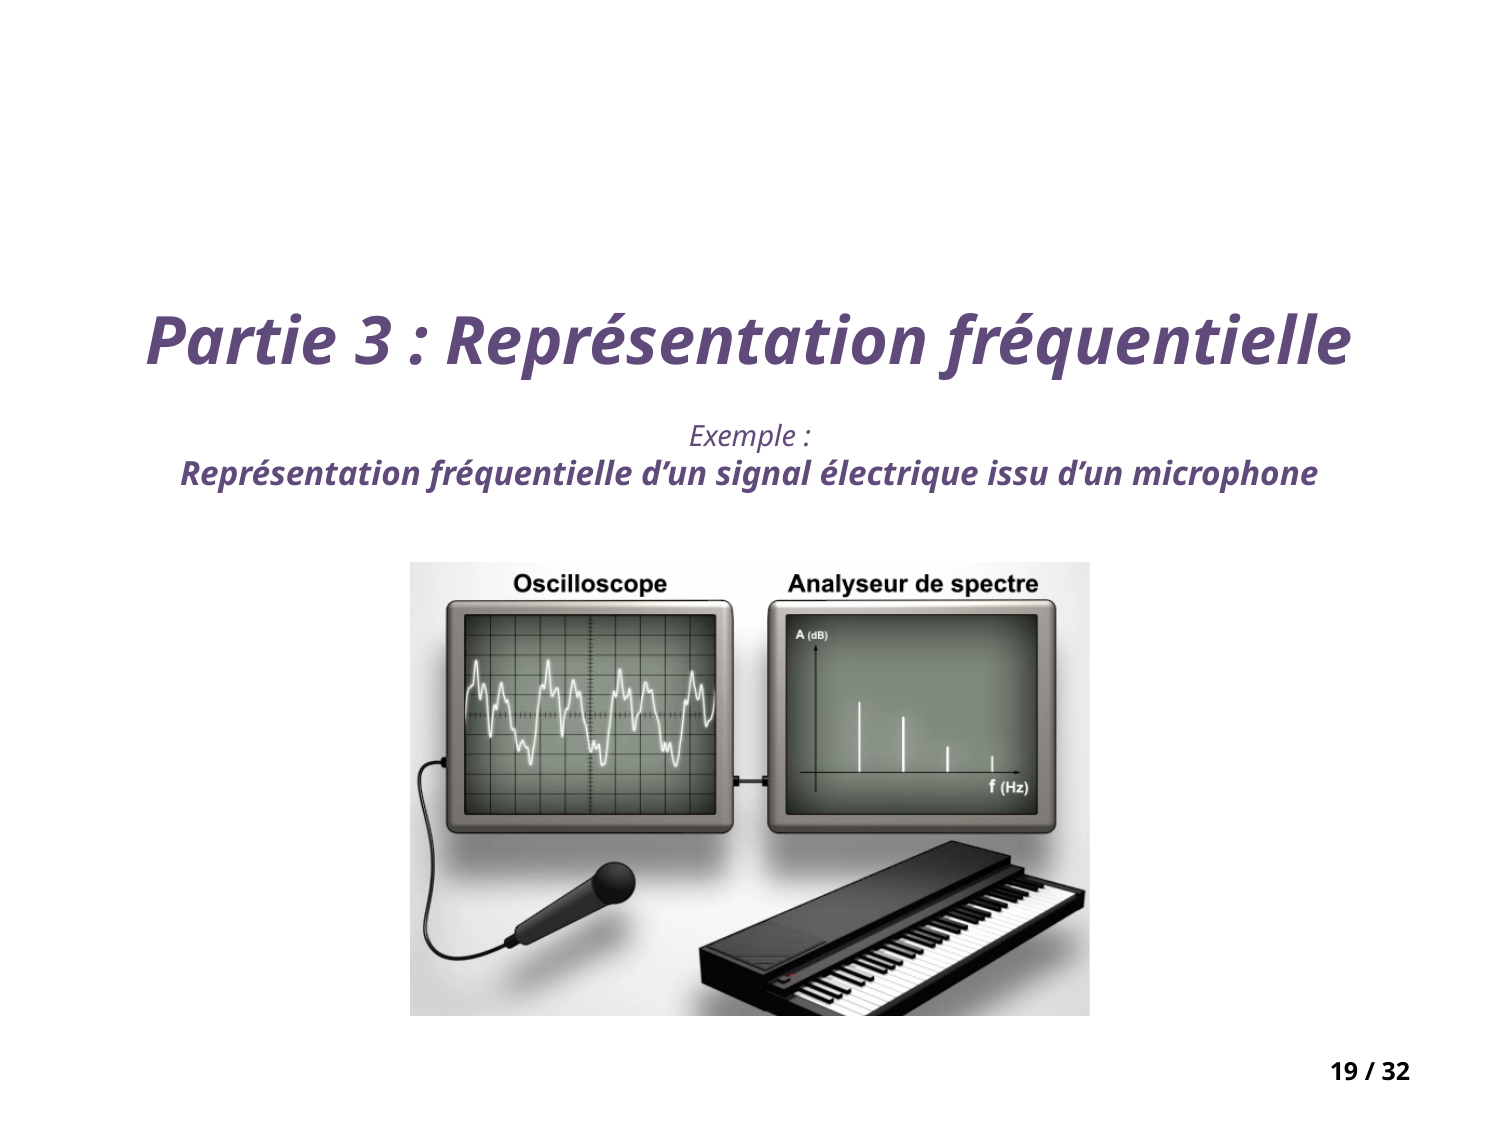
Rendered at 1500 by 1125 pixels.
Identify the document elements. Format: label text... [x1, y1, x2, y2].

title Partie 3 : Représentation fréquentielle Exemple : Représentation fréquentielle d’un signal électrique issu d’un microphone [0, 199, 1500, 591]
slide_number <numéro> / 32 [1074, 1042, 1425, 1103]
picture [410, 562, 1090, 1016]
